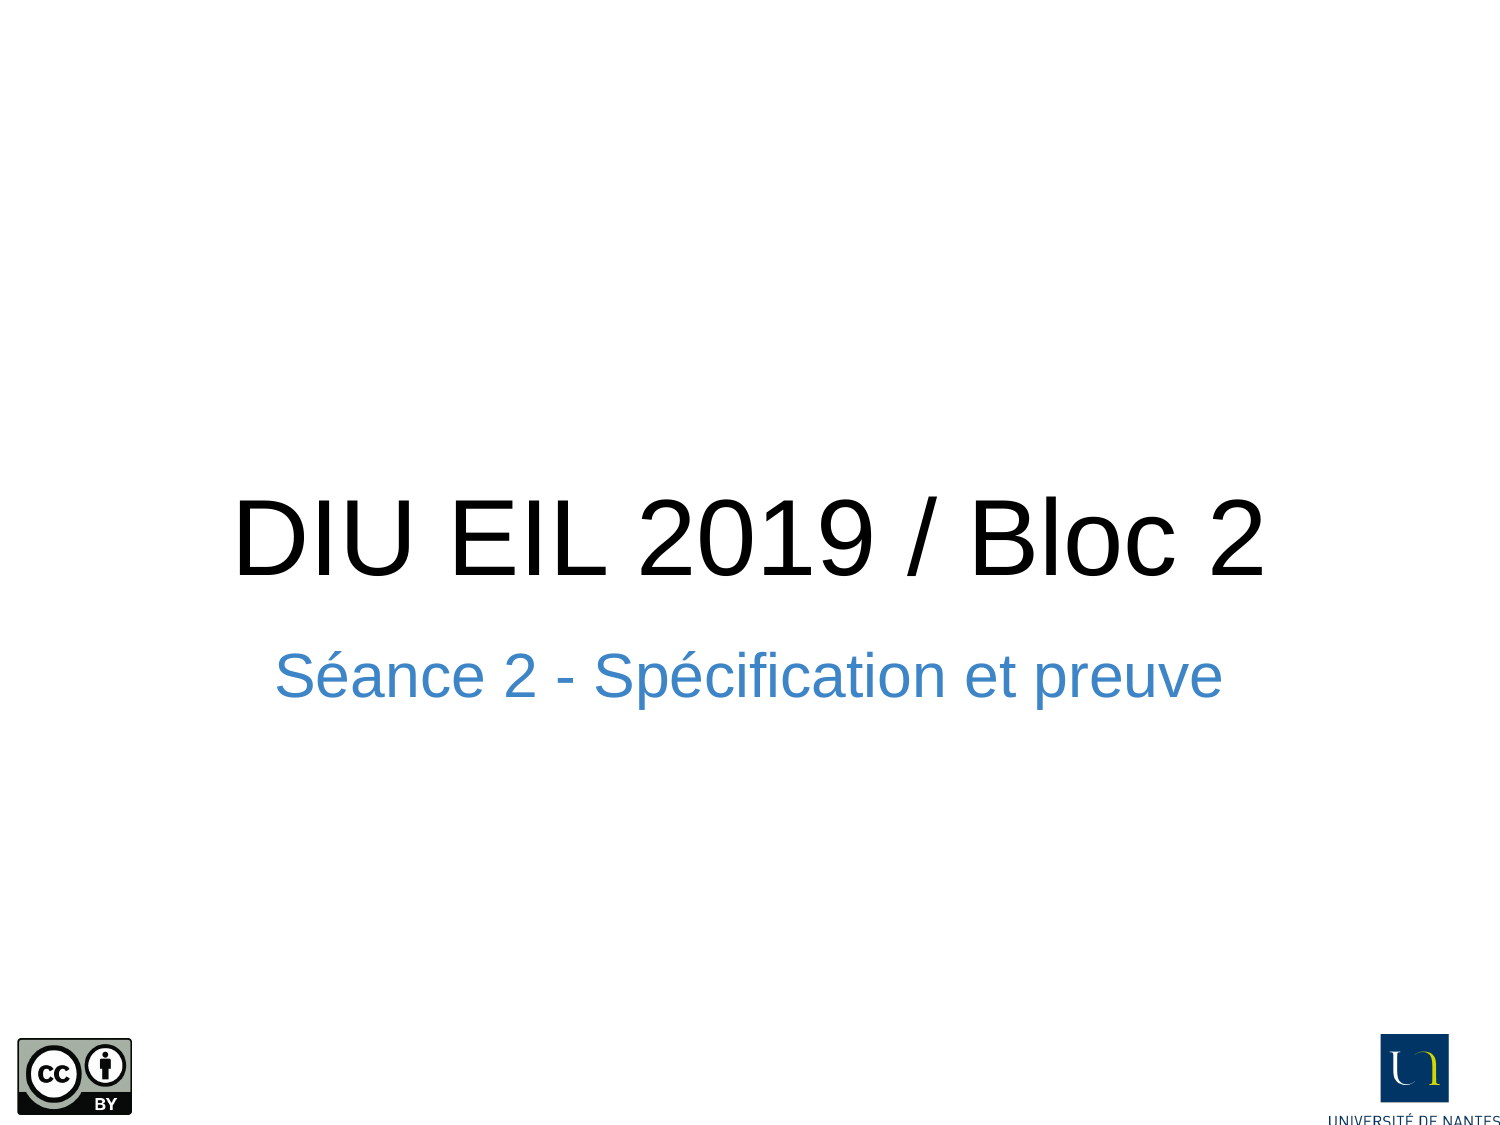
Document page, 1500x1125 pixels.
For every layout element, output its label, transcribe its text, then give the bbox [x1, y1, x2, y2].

title DIU EIL 2019 / Bloc 2 [51, 162, 1449, 612]
picture [17, 1038, 132, 1115]
subtitle Séance 2 - Spécification et preuve [51, 619, 1449, 794]
picture [1329, 1034, 1500, 1125]
